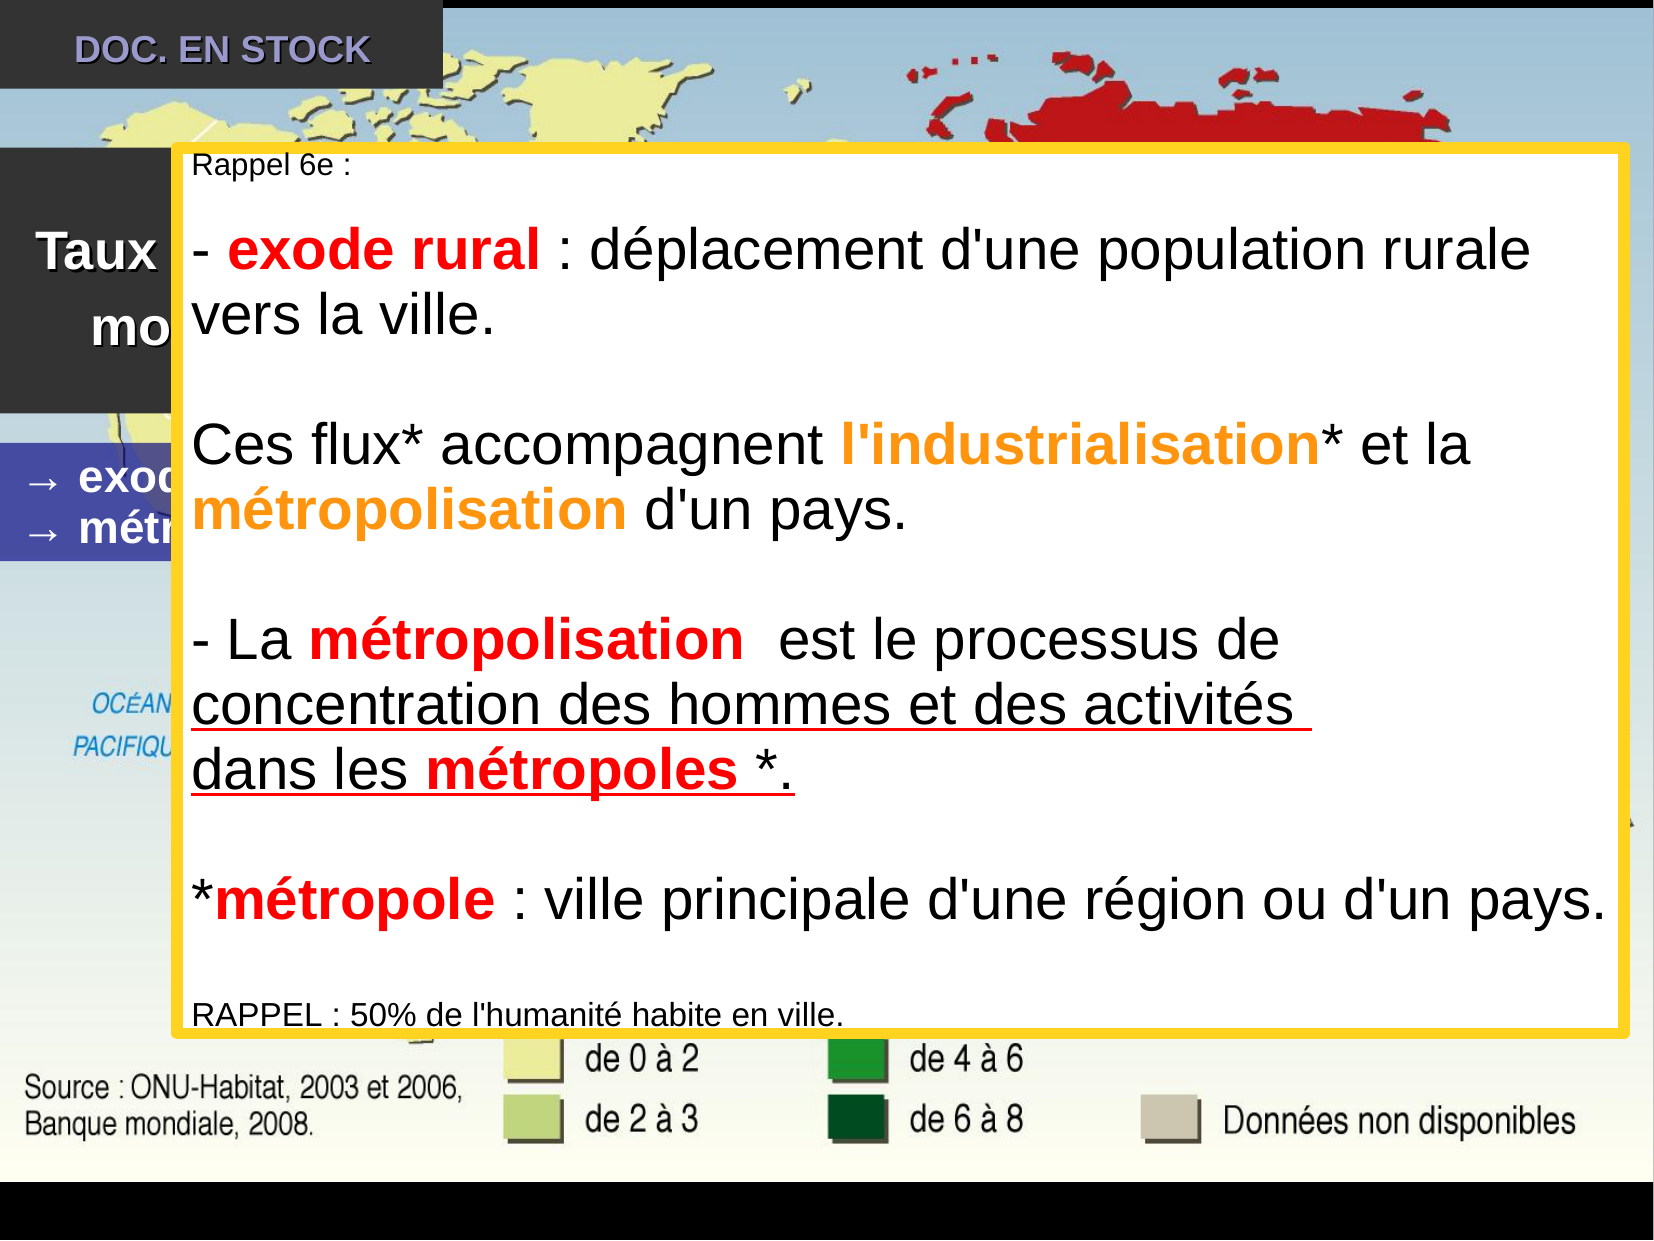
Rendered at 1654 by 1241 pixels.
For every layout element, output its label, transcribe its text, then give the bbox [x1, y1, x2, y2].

picture [0, 414, 177, 442]
text_box Rappel 6e : - exode rural : déplacement d'une population rurale vers la ville. Ces flux* accompagnent l'industrialisation* et la métropolisation d'un pays. - La métropolisation est le processus de concentration des hommes et des activités dans les métropoles *. *métropole : ville principale d'une région ou d'un pays. RAPPEL : 50% de l'humanité habite en ville. [177, 147, 1625, 1034]
text_box DOC. EN STOCK [0, 0, 443, 89]
text_box Taux d'urbanisation mondial : 50 % [0, 147, 177, 414]
picture [0, 8, 1654, 1182]
text_box → exode rural → métropolisation [0, 442, 177, 562]
